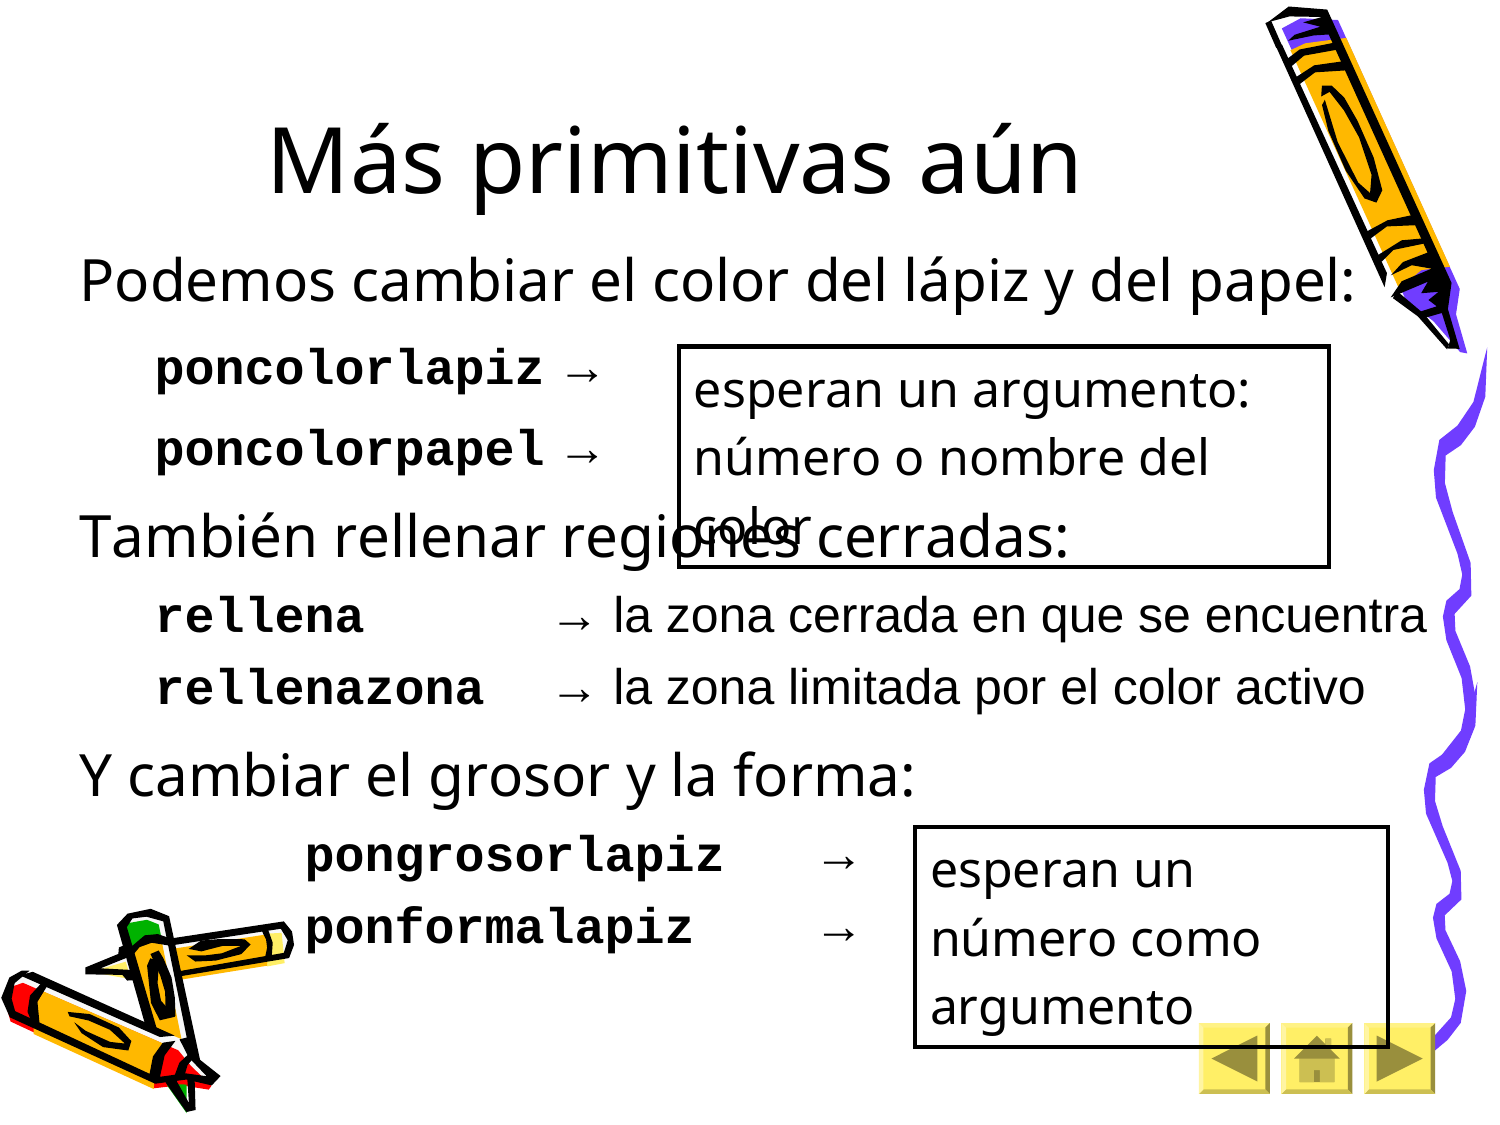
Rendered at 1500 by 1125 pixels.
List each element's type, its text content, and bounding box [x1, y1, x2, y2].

text_box [1283, 1047, 1353, 1094]
text_box esperan un número como argumento [915, 826, 1388, 1047]
text_box esperan un argumento: número o nombre del color [679, 346, 1329, 567]
text_box [1200, 1047, 1270, 1094]
title Más primitivas aún [112, 54, 1240, 229]
list Podemos cambiar el color del lápiz y del papel: poncolorlapiz → poncolorpapel → También rellenar regiones cerradas: rellena → la zona cerrada en que se encuentra rellenazona → la zona limitada por el color activo Y cambiar el grosor y la forma: pongrosorlapiz → ponformalapiz → [64, 231, 1459, 1035]
text_box [1366, 1023, 1436, 1094]
